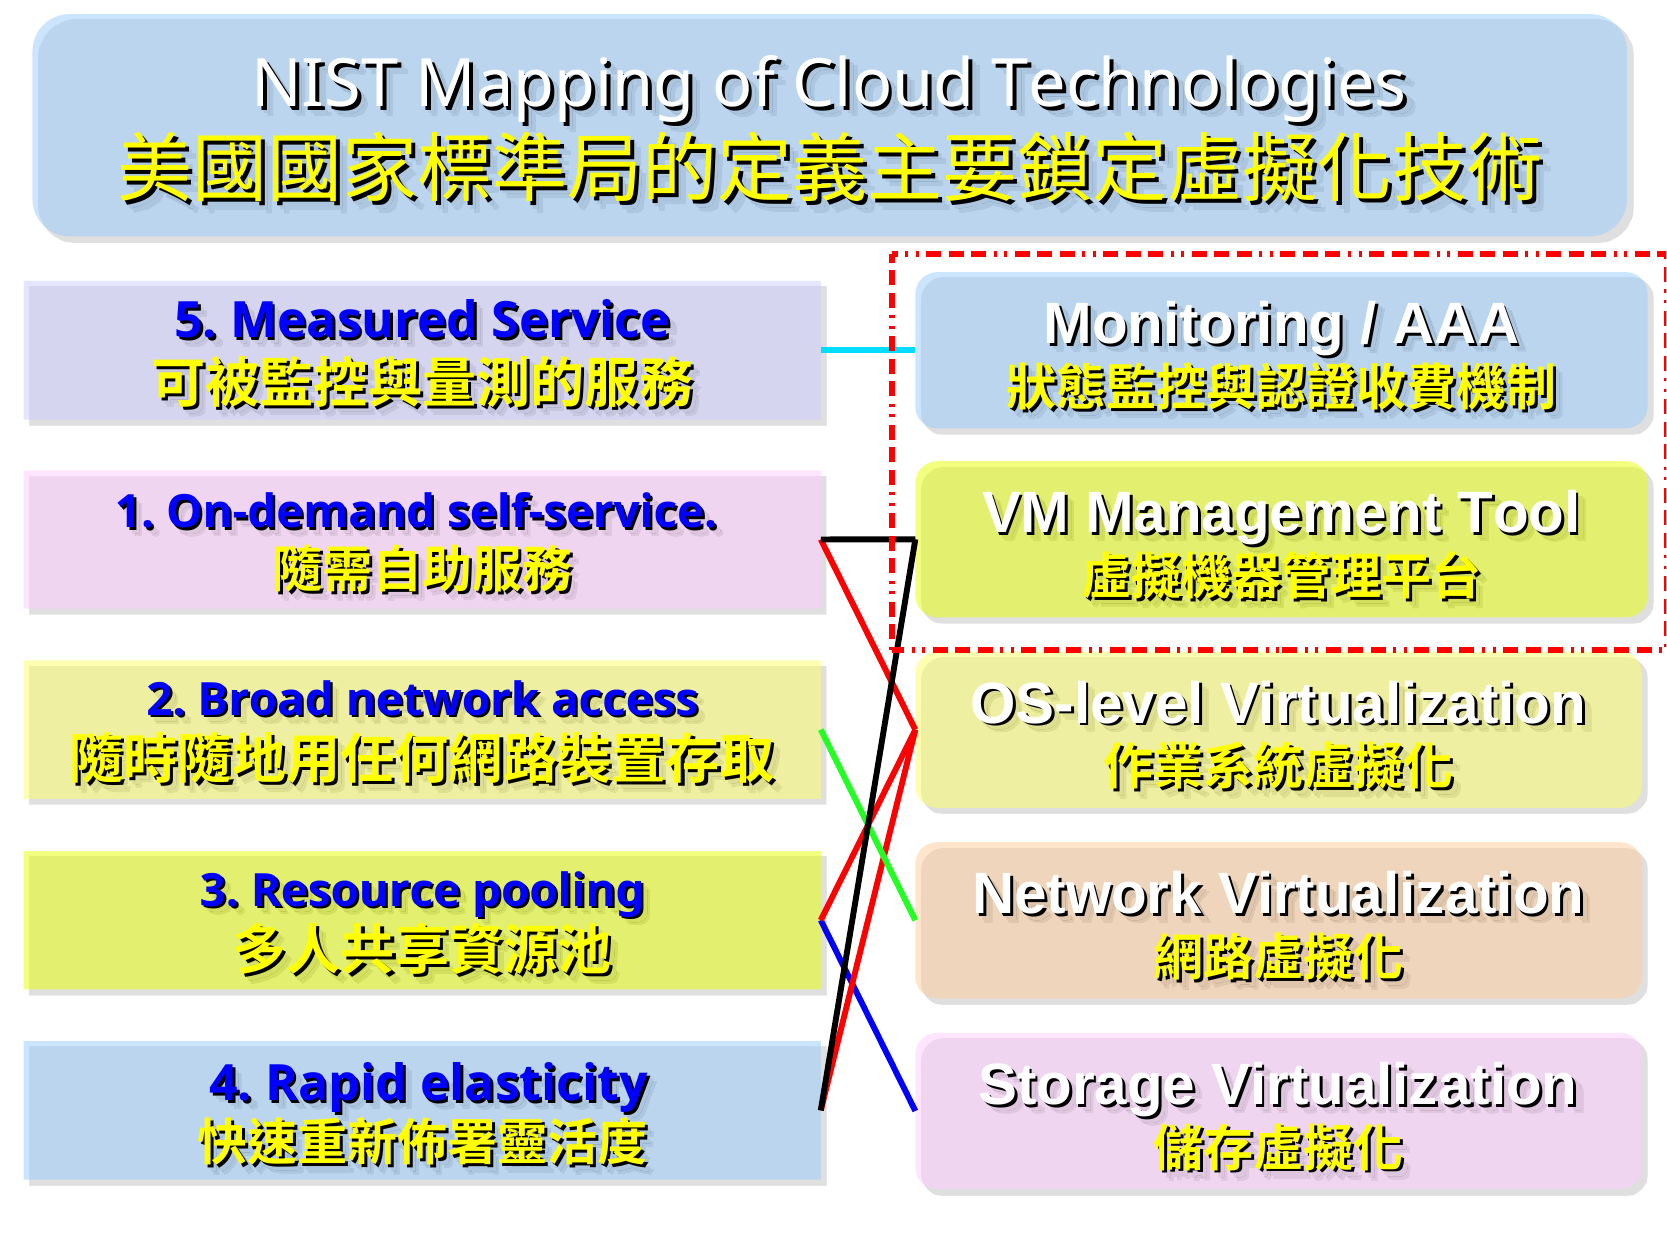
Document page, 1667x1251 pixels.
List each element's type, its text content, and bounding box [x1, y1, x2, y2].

text_box 5. Measured Service 可被監控與量測的服務 [23, 280, 821, 420]
text_box VM Management Tool 虛擬機器管理平台 [915, 461, 1648, 618]
text_box 2. Broad network access 隨時隨地用任何網路裝置存取 [23, 660, 821, 799]
text_box Network Virtualization 網路虛擬化 [915, 842, 1642, 999]
text_box OS-level Virtualization 作業系統虛擬化 [915, 651, 1642, 808]
text_box 1. On-demand self-service. 隨需自助服務 [23, 470, 821, 609]
text_box 4. Rapid elasticity 快速重新佈署靈活度 [23, 1041, 821, 1180]
text_box Monitoring / AAA 狀態監控與認證收費機制 [915, 272, 1648, 429]
text_box NIST Mapping of Cloud Technologies 美國國家標準局的定義主要鎖定虛擬化技術 [32, 14, 1628, 237]
text_box 3. Resource pooling 多人共享資源池 [23, 851, 821, 990]
text_box Storage Virtualization 儲存虛擬化 [915, 1032, 1642, 1190]
